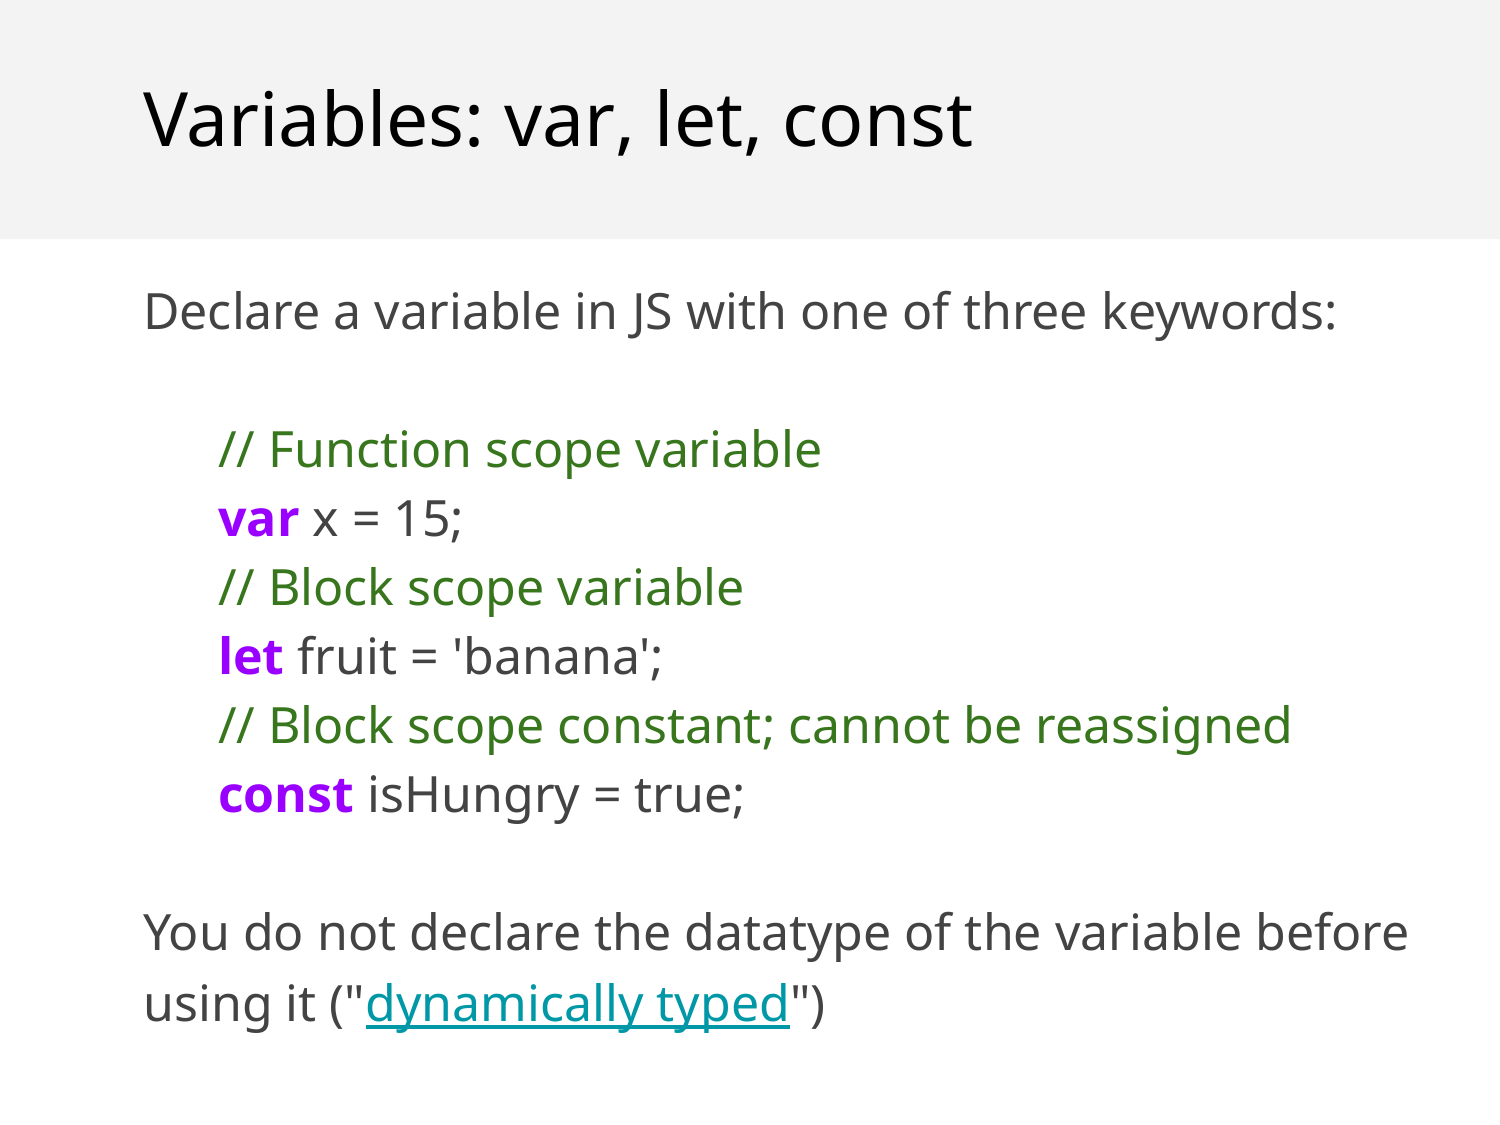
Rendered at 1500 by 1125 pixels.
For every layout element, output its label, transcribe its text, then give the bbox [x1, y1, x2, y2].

title Variables: var, let, const [128, 56, 1372, 183]
list Declare a variable in JS with one of three keywords: // Function scope variable var x = 15; // Block scope variable let fruit = 'banana'; // Block scope constant; cannot be reassigned const isHungry = true; You do not declare the datatype of the variable before using it ("dynamically typed") [128, 255, 1500, 1004]
